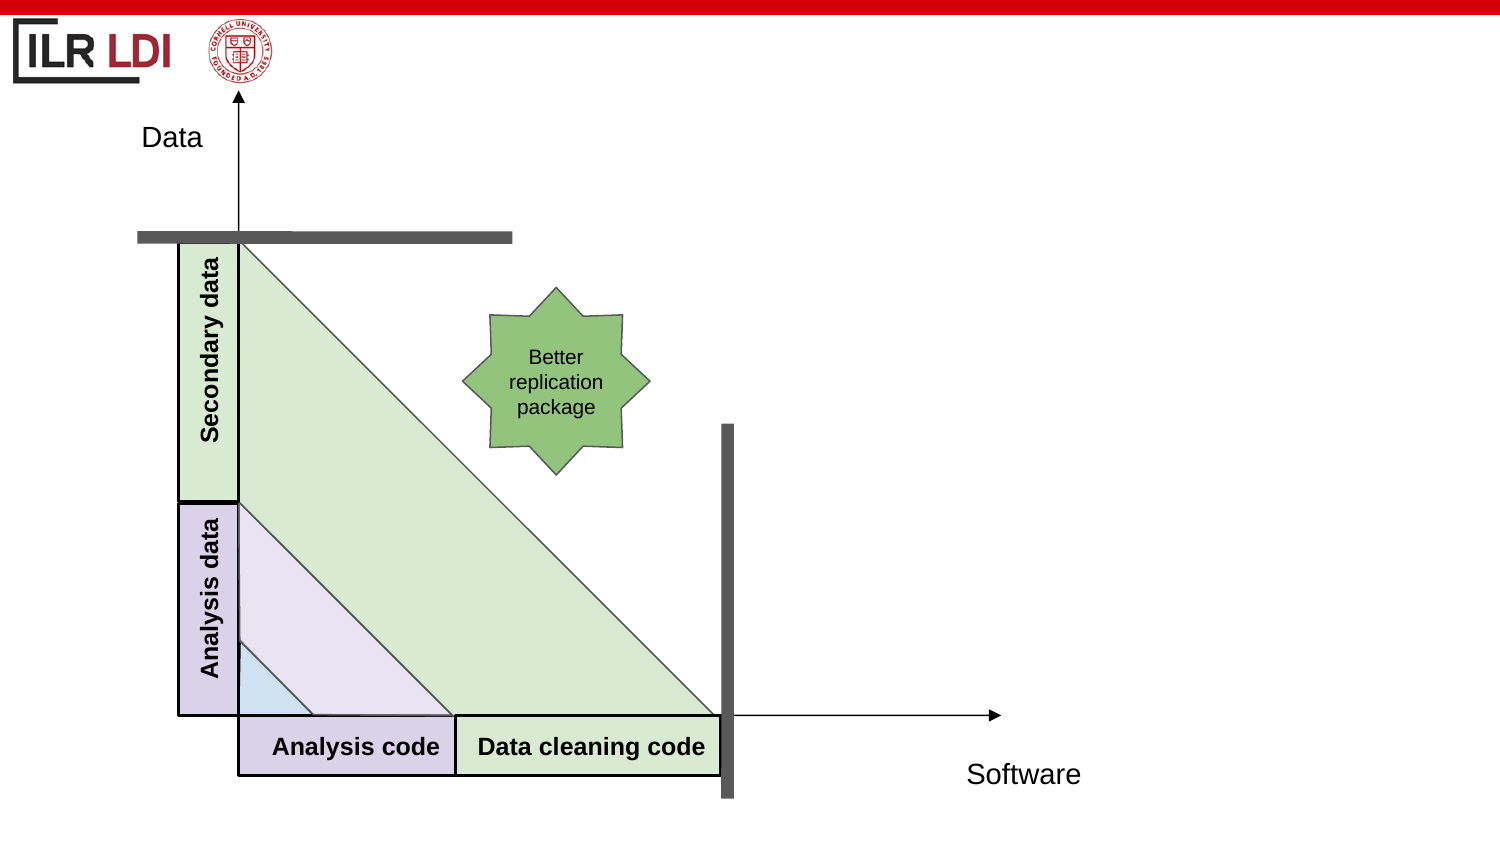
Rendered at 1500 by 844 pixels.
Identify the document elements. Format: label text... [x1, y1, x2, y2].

text_box Secondary data [178, 244, 239, 502]
text_box Analysis data [178, 503, 239, 716]
text_box Software [951, 740, 1500, 806]
text_box Data [126, 102, 227, 168]
text_box [238, 244, 715, 717]
text_box Better replication package [462, 287, 651, 475]
text_box Analysis code [238, 715, 455, 776]
picture [0, 15, 301, 102]
text_box Data cleaning code [455, 715, 721, 776]
